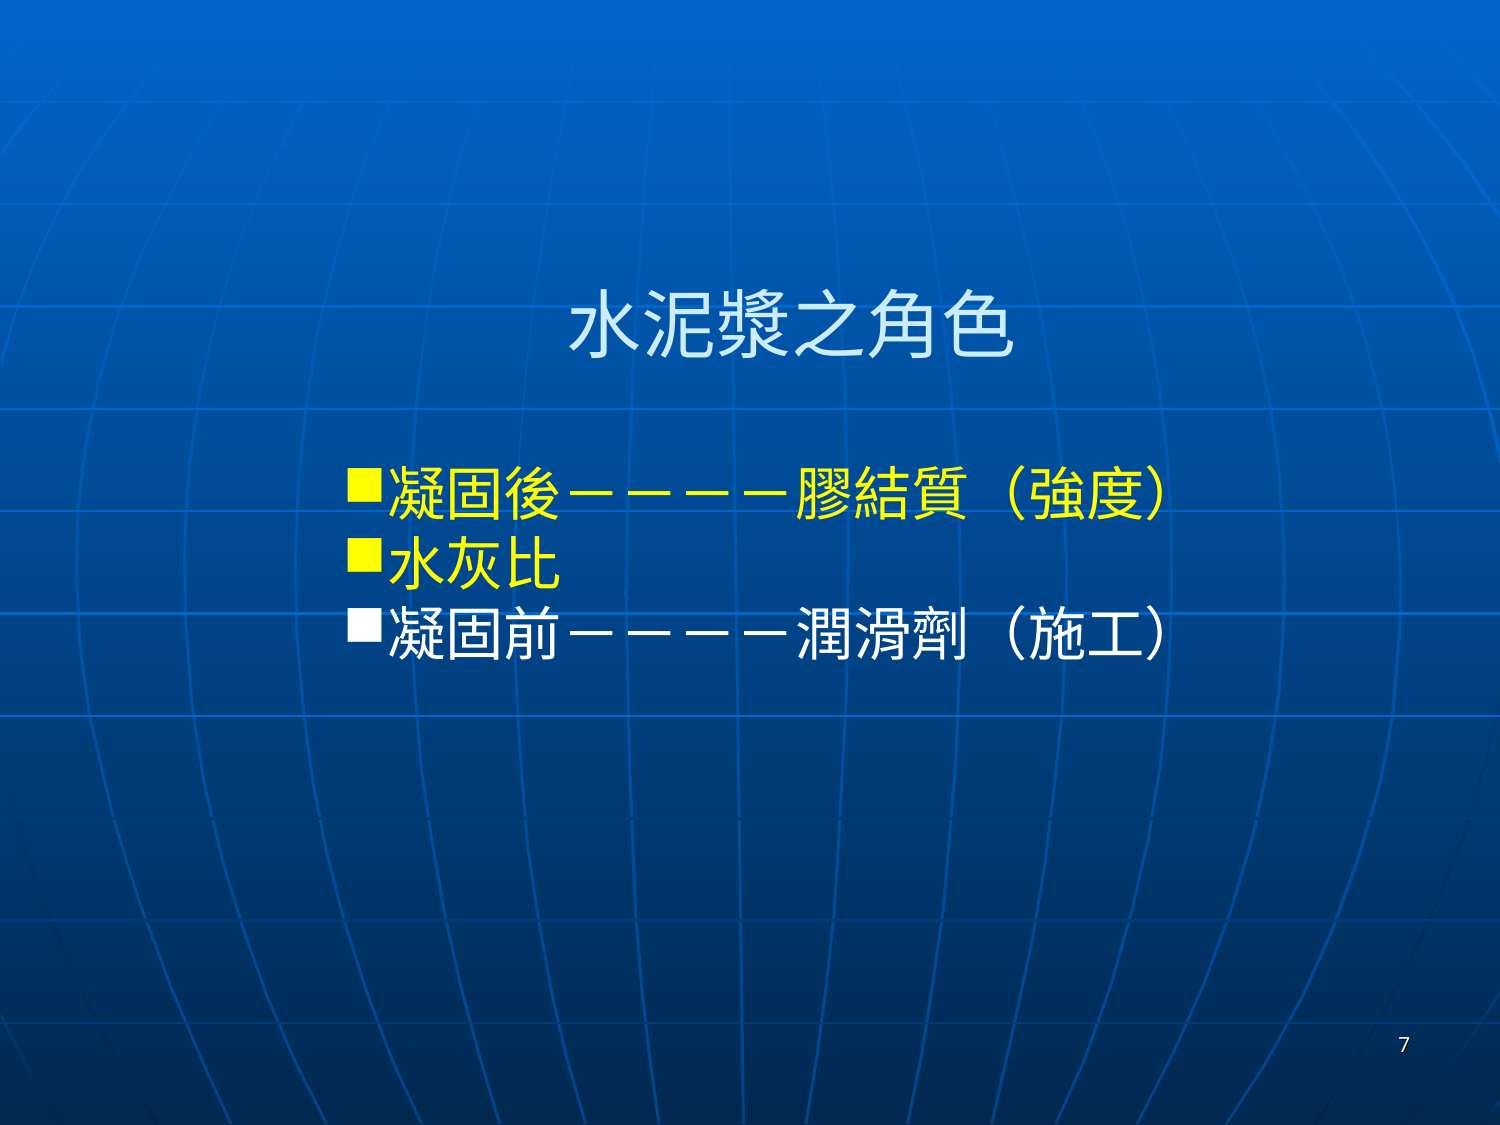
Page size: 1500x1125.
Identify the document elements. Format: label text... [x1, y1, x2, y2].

text_box 水泥漿之角色 凝固後－－－－膠結質（強度） 水灰比 凝固前－－－－潤滑劑（施工） [328, 269, 1235, 675]
text_box <編號> [1074, 1024, 1426, 1100]
